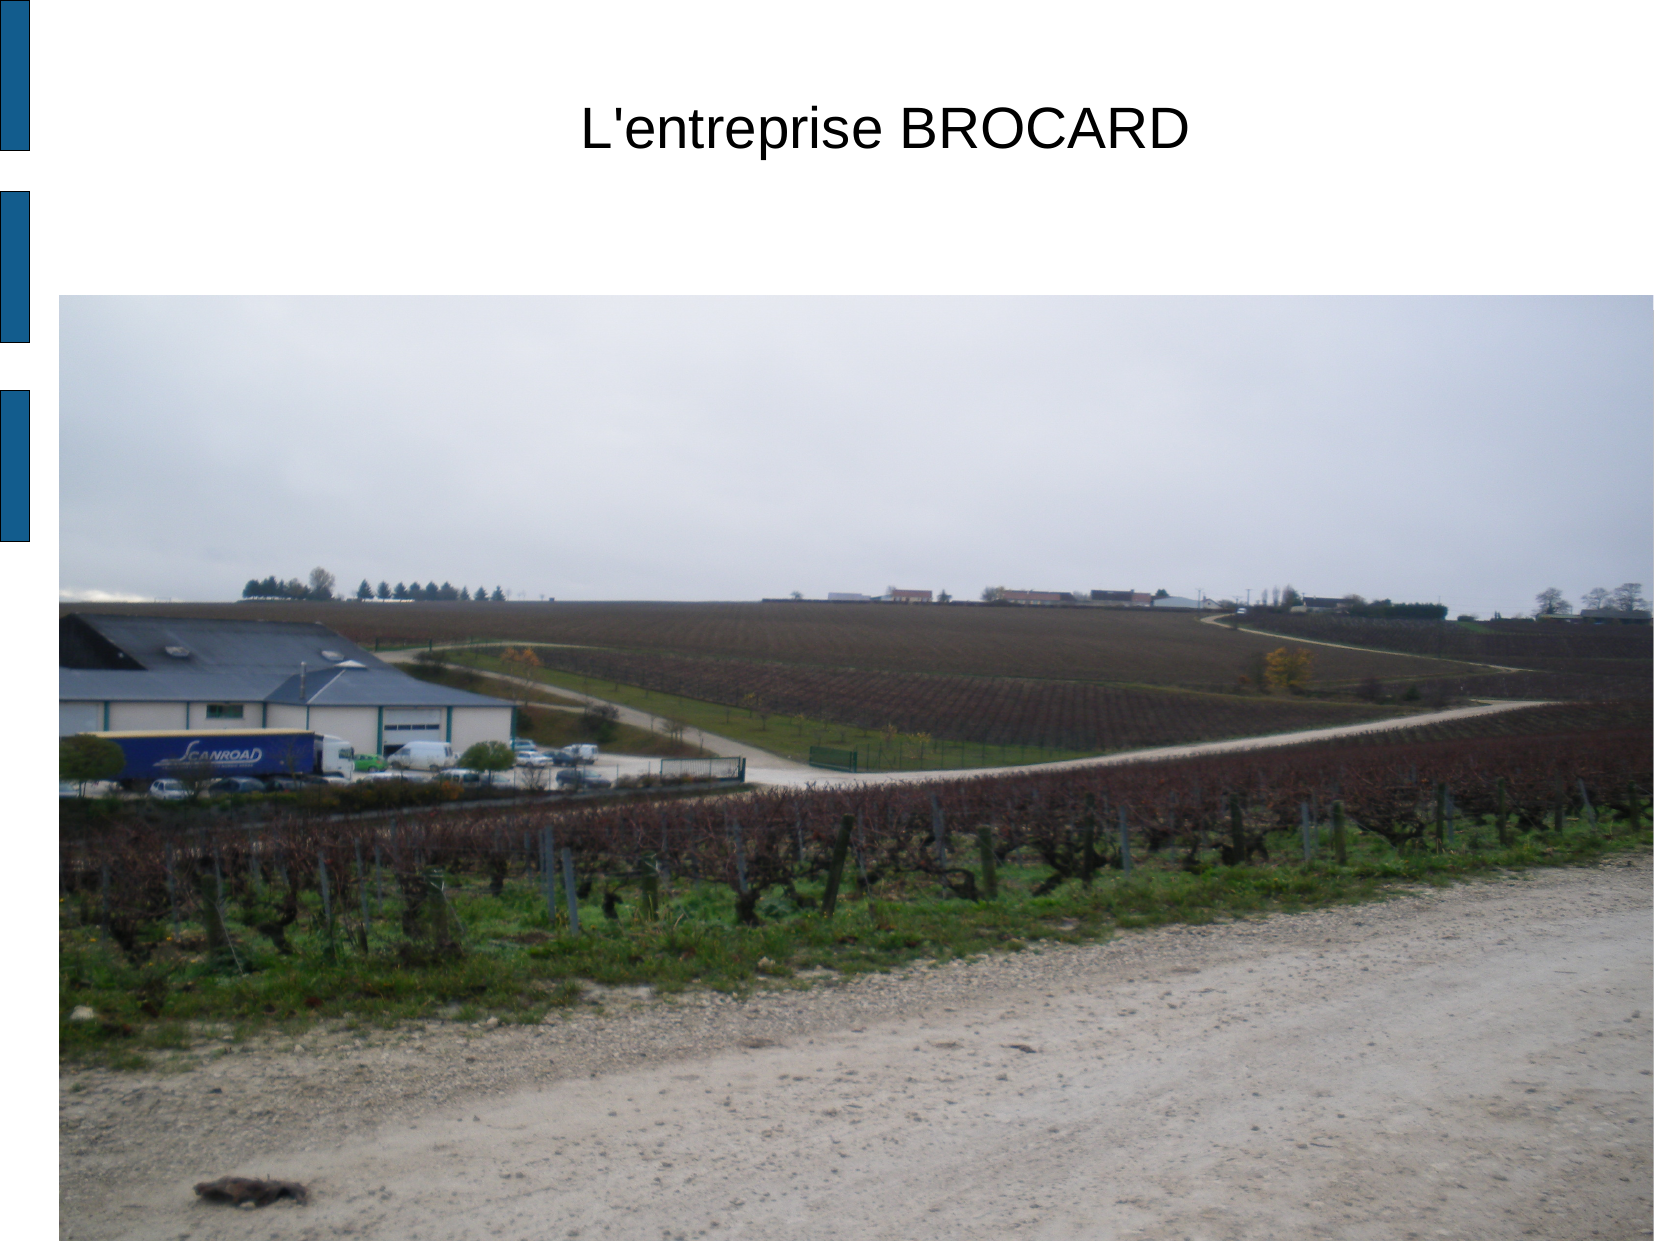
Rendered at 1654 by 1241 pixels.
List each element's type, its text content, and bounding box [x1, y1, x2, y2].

text_box L'entreprise BROCARD [177, 88, 1595, 169]
picture [59, 295, 1654, 1241]
